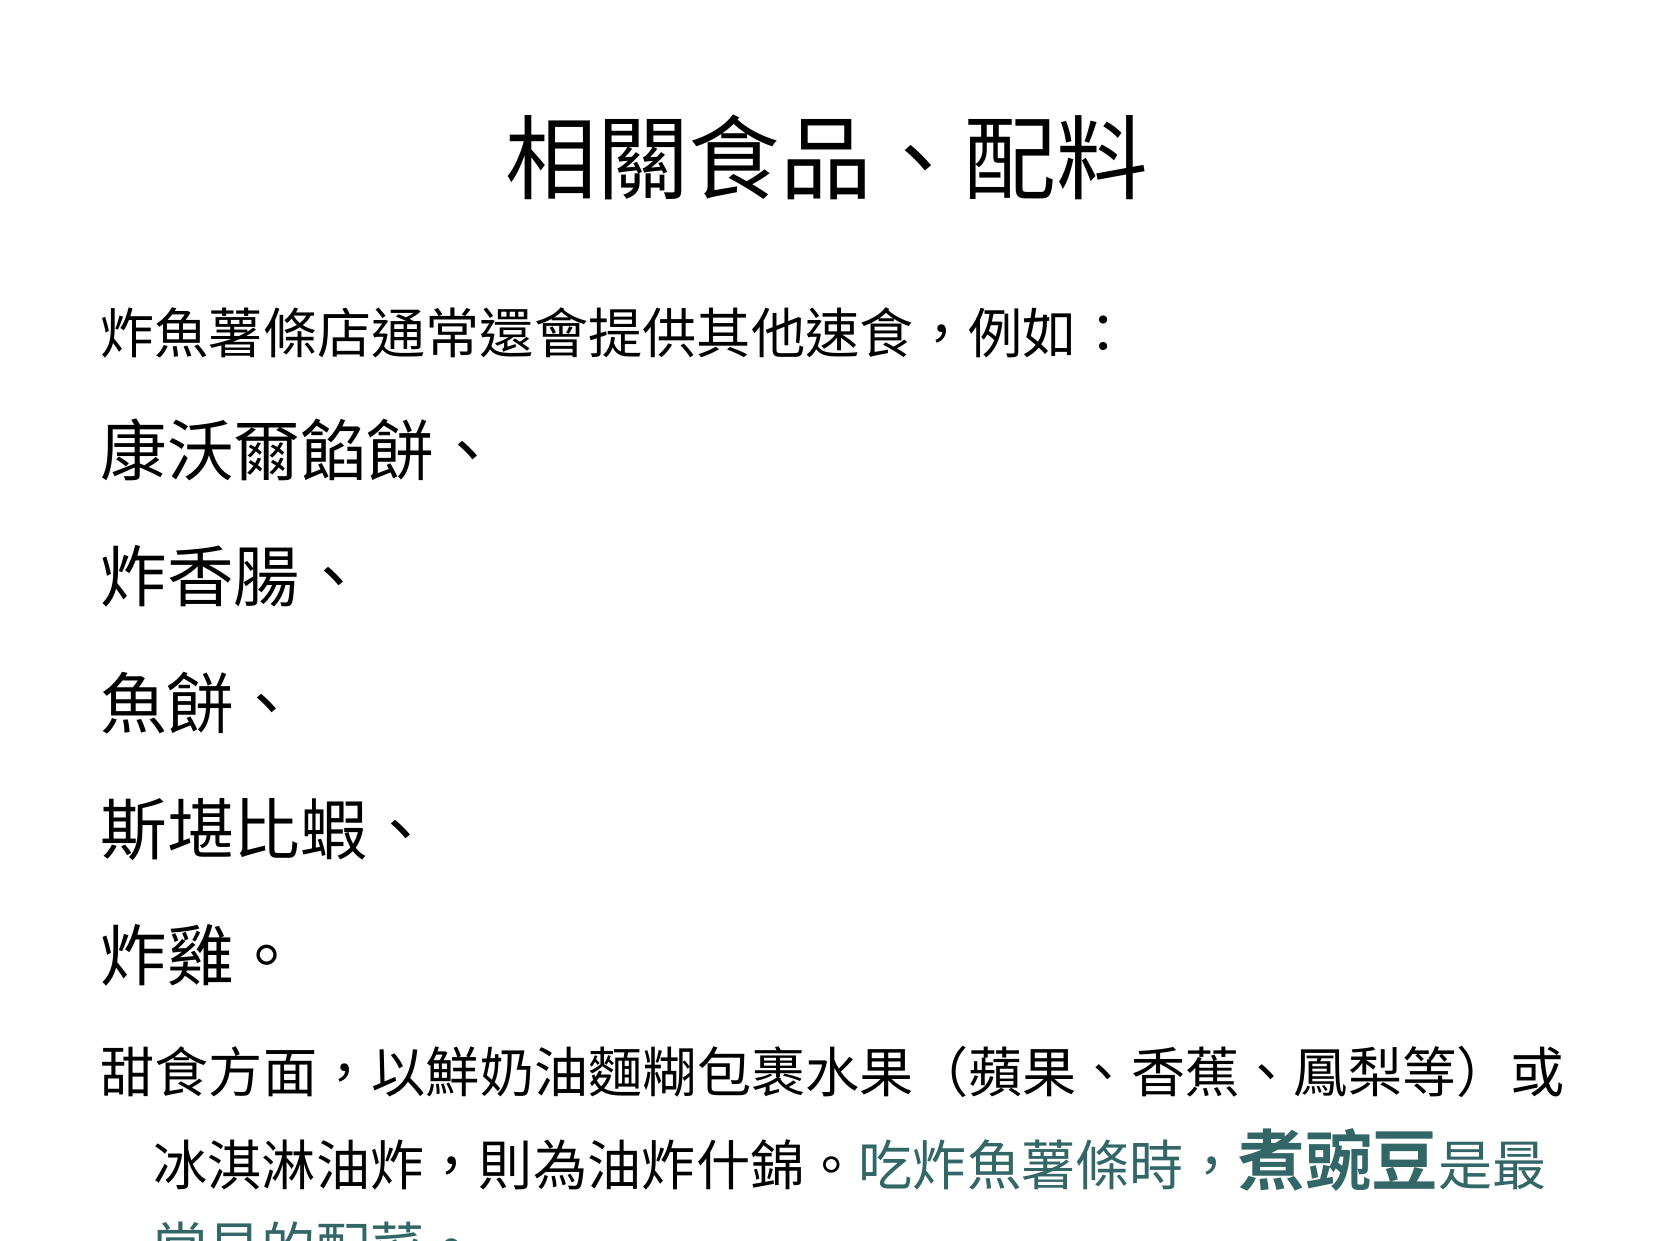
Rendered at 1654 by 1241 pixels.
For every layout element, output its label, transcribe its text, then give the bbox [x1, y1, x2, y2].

title 相關食品、配料 [82, 49, 1571, 257]
list 炸魚薯條店通常還會提供其他速食，例如： 康沃爾餡餅、 炸香腸、 魚餅、 斯堪比蝦、 炸雞。 甜食方面，以鮮奶油麵糊包裹水果（蘋果、香蕉、鳳梨等）或冰淇淋油炸，則為油炸什錦。吃炸魚薯條時，煮豌豆是最常見的配菜。 [82, 290, 1571, 1227]
